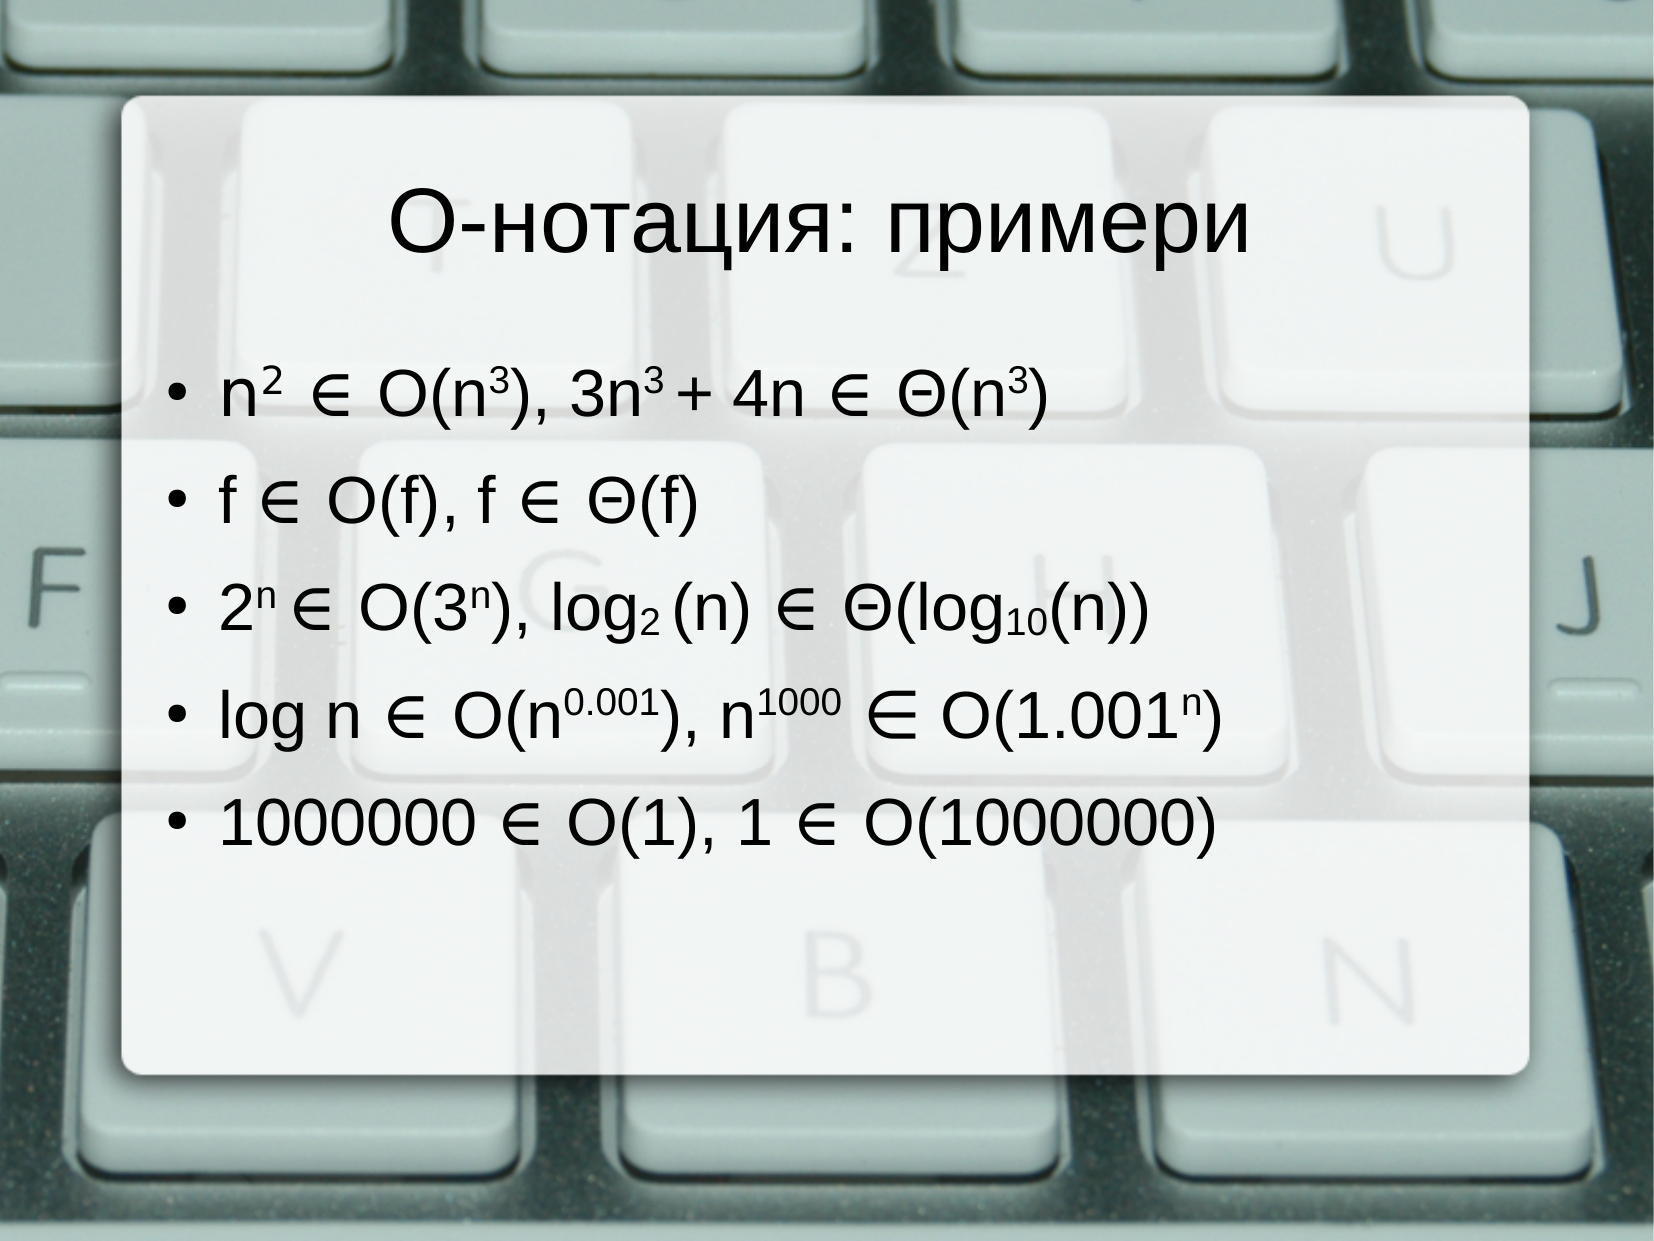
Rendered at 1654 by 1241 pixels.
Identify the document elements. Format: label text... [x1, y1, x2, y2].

title О-нотация: примери [135, 117, 1506, 325]
list n2 ∈ O(n3), 3n3 + 4n ∈ Θ(n3) f ∈ O(f), f ∈ Θ(f) 2n ∈ O(3n), log2 (n) ∈ Θ(log10(n)) log n ∈ O(n0.001), n1000 ∈ O(1.001n) 1000000 ∈ O(1), 1 ∈ O(1000000) [147, 354, 1506, 1074]
picture [0, 0, 1654, 1241]
